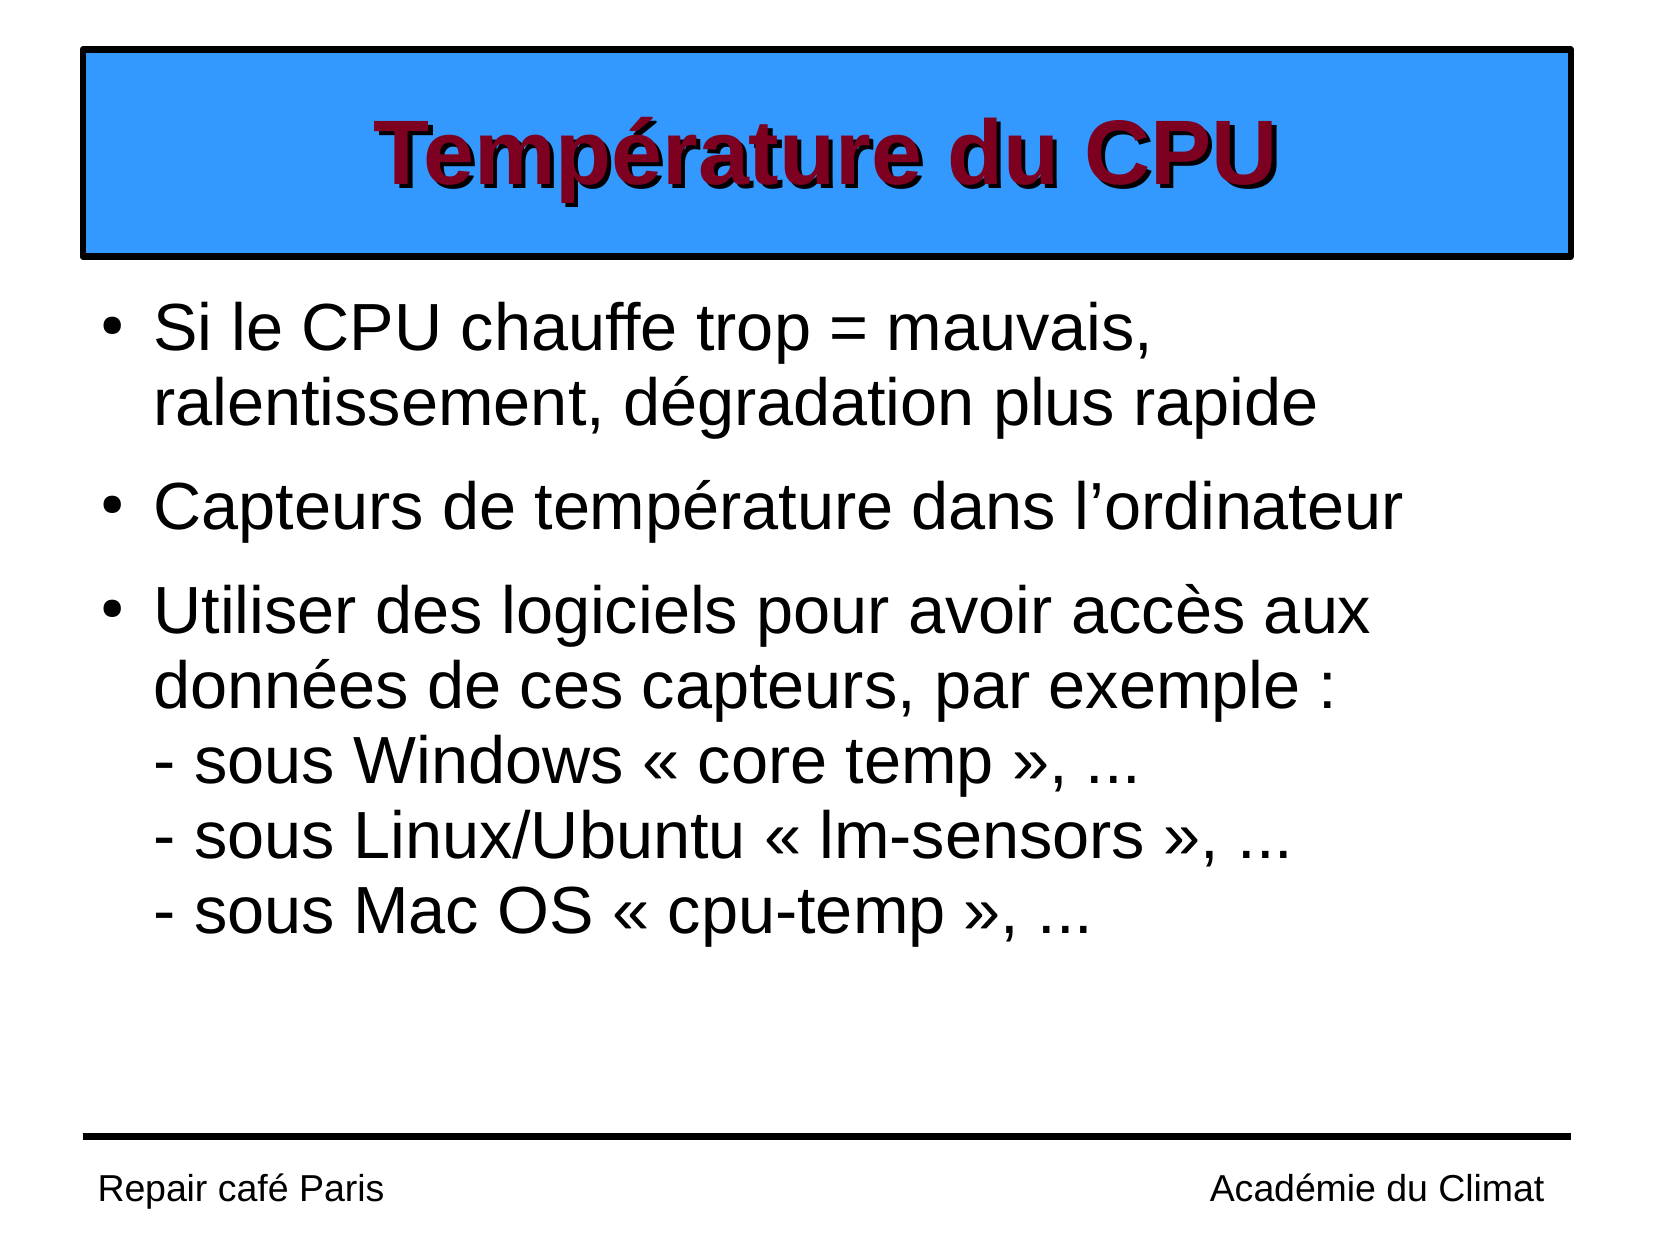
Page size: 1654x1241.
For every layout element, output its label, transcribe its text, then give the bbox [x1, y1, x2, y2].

text_box Repair café Paris Académie du Climat [82, 1160, 1571, 1217]
list Si le CPU chauffe trop = mauvais, ralentissement, dégradation plus rapide Capteurs de température dans l’ordinateur Utiliser des logiciels pour avoir accès aux données de ces capteurs, par exemple : - sous Windows « core temp », ... - sous Linux/Ubuntu « lm-sensors », ... - sous Mac OS « cpu-temp », ... [82, 290, 1571, 1010]
title Température du CPU [82, 49, 1571, 257]
